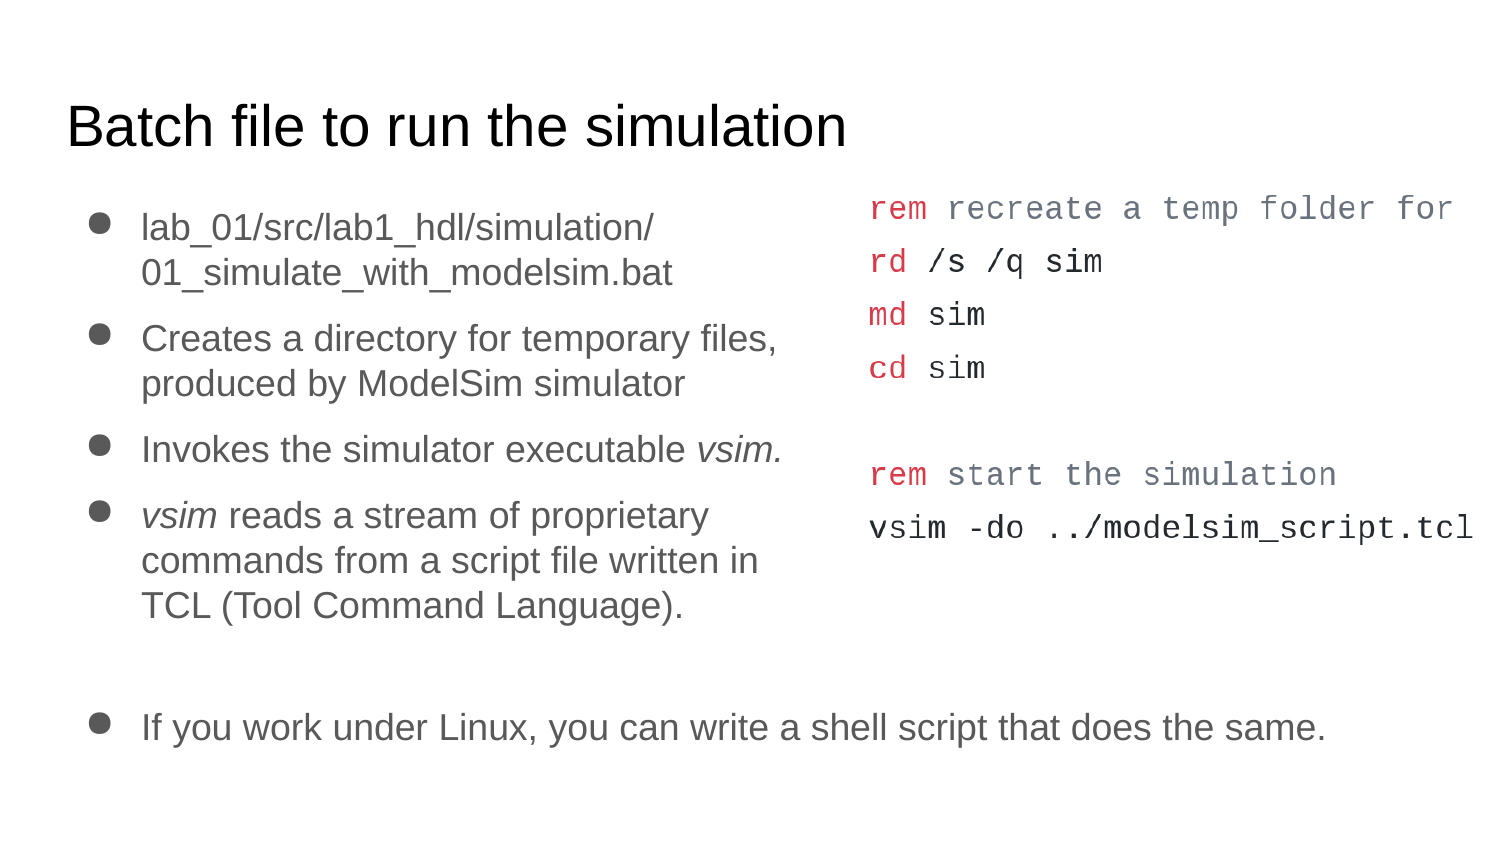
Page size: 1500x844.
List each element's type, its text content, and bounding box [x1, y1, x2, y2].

title Batch file to run the simulation [51, 72, 1449, 167]
list lab_01/src/lab1_hdl/simulation/01_simulate_with_modelsim.bat Creates a directory for temporary files, produced by ModelSim simulator Invokes the simulator executable vsim. vsim reads a stream of proprietary commands from a script file written in TCL (Tool Command Language). [51, 188, 815, 688]
picture [862, 188, 1473, 552]
list If you work under Linux, you can write a shell script that does the same. [51, 688, 1449, 783]
